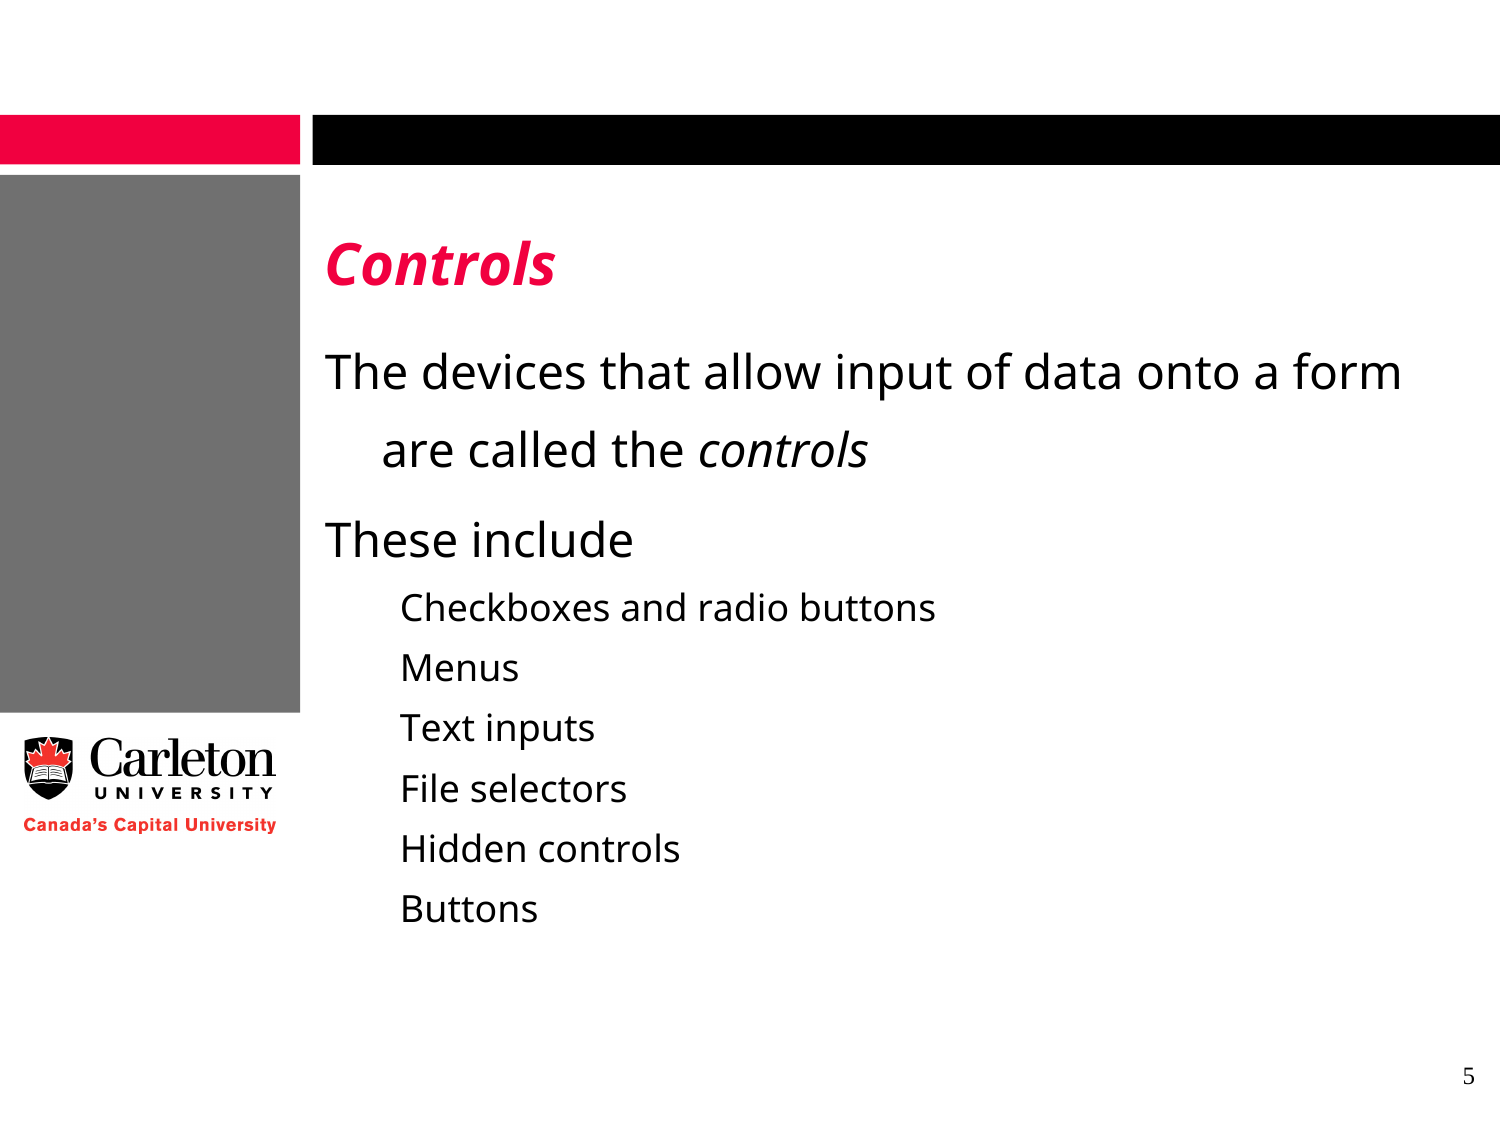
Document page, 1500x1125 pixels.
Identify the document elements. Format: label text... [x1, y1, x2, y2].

title Controls [324, 194, 1450, 324]
picture [24, 737, 276, 834]
list The devices that allow input of data onto a form are called the controls These include Checkboxes and radio buttons Menus Text inputs File selectors Hidden controls Buttons [324, 324, 1450, 1036]
